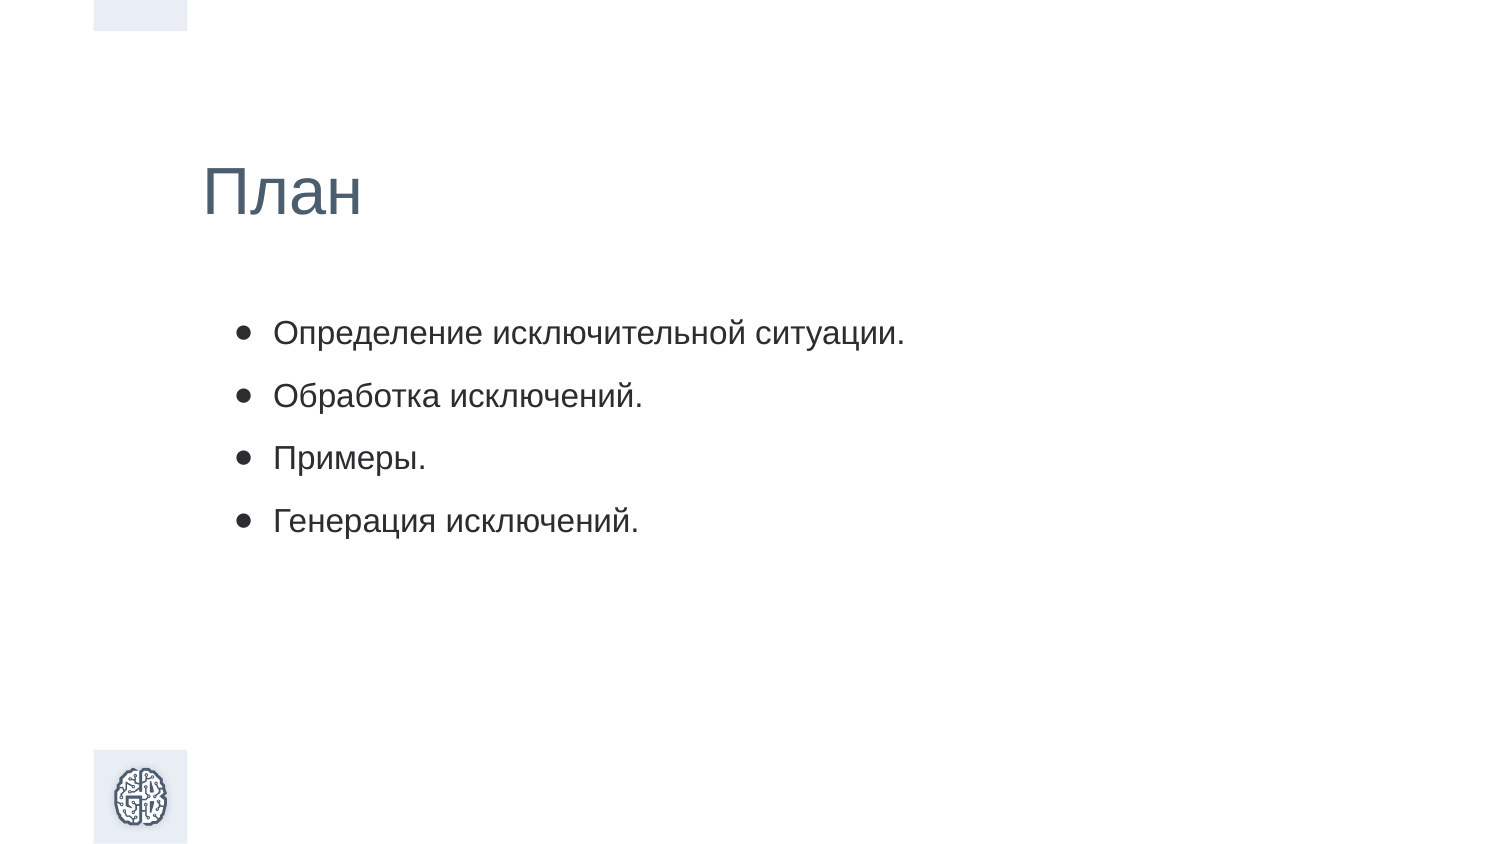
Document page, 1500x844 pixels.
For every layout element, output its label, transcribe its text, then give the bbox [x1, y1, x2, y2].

text_box Примеры. [187, 409, 1312, 472]
text_box План [187, 93, 1312, 282]
text_box Обработка исключений. [187, 358, 1312, 409]
picture [106, 760, 175, 834]
text_box Определение исключительной ситуации. [187, 284, 1312, 358]
text_box Генерация исключений. [187, 472, 1312, 546]
